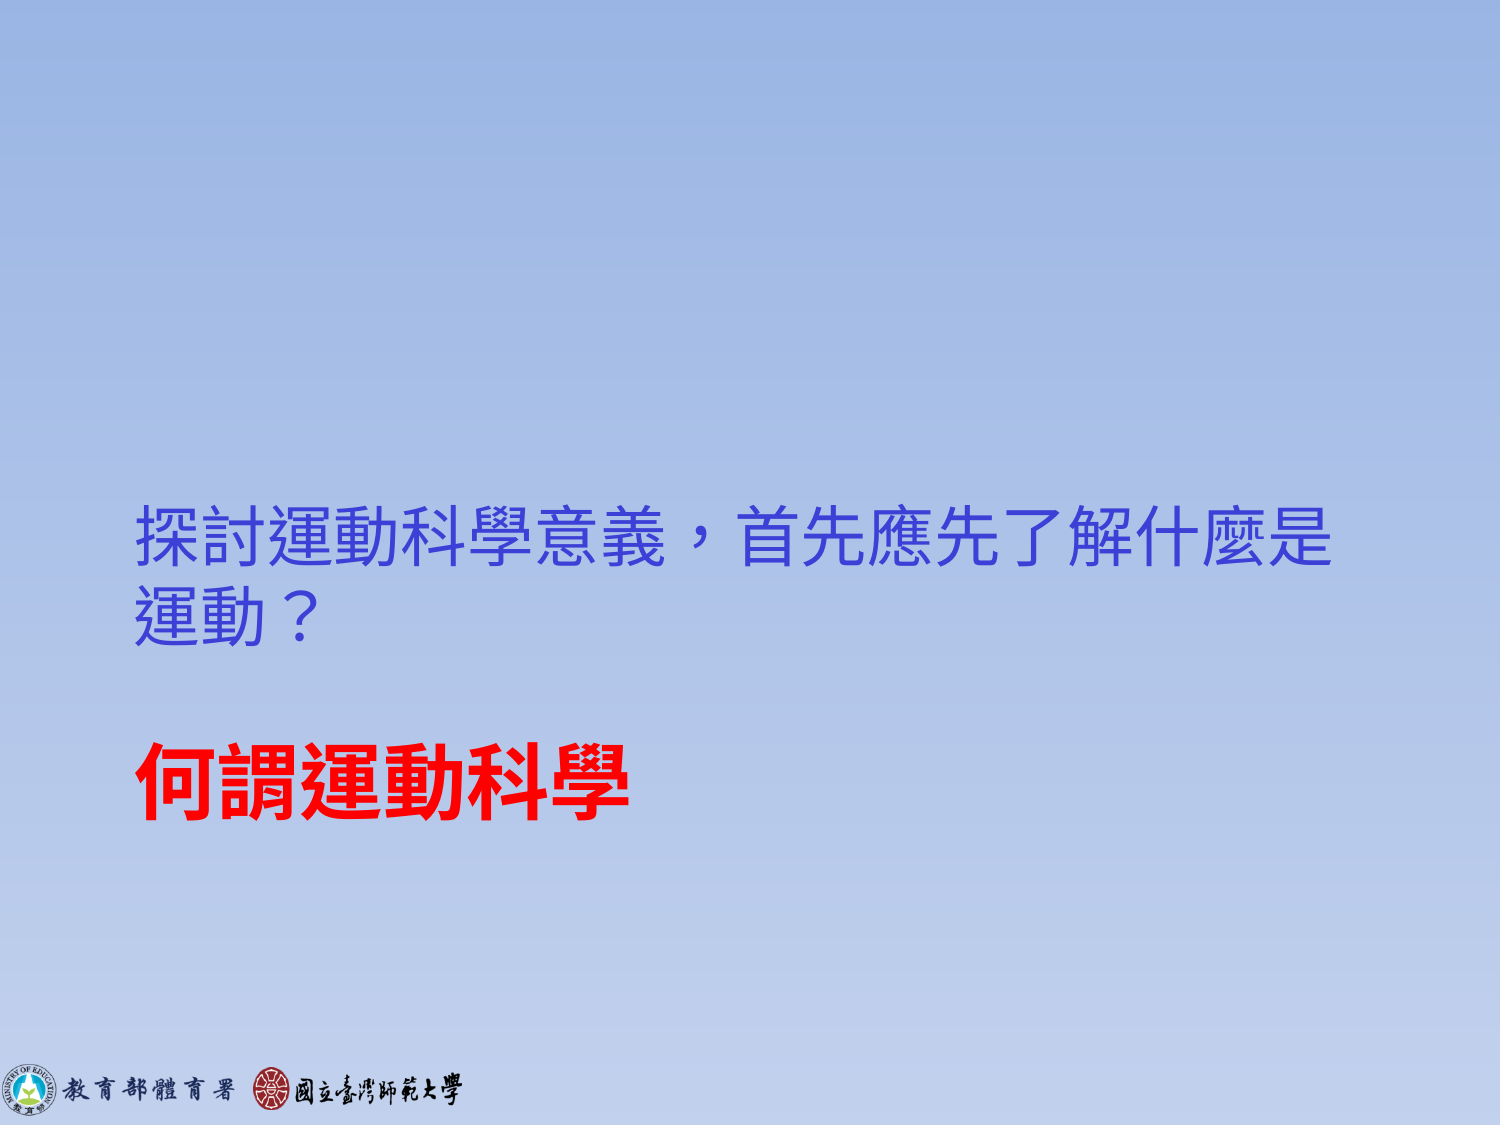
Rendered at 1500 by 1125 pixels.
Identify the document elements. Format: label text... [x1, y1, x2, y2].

list 探討運動科學意義，首先應先了解什麼是運動？ [118, 476, 1394, 723]
title 何謂運動科學 [118, 723, 1394, 947]
